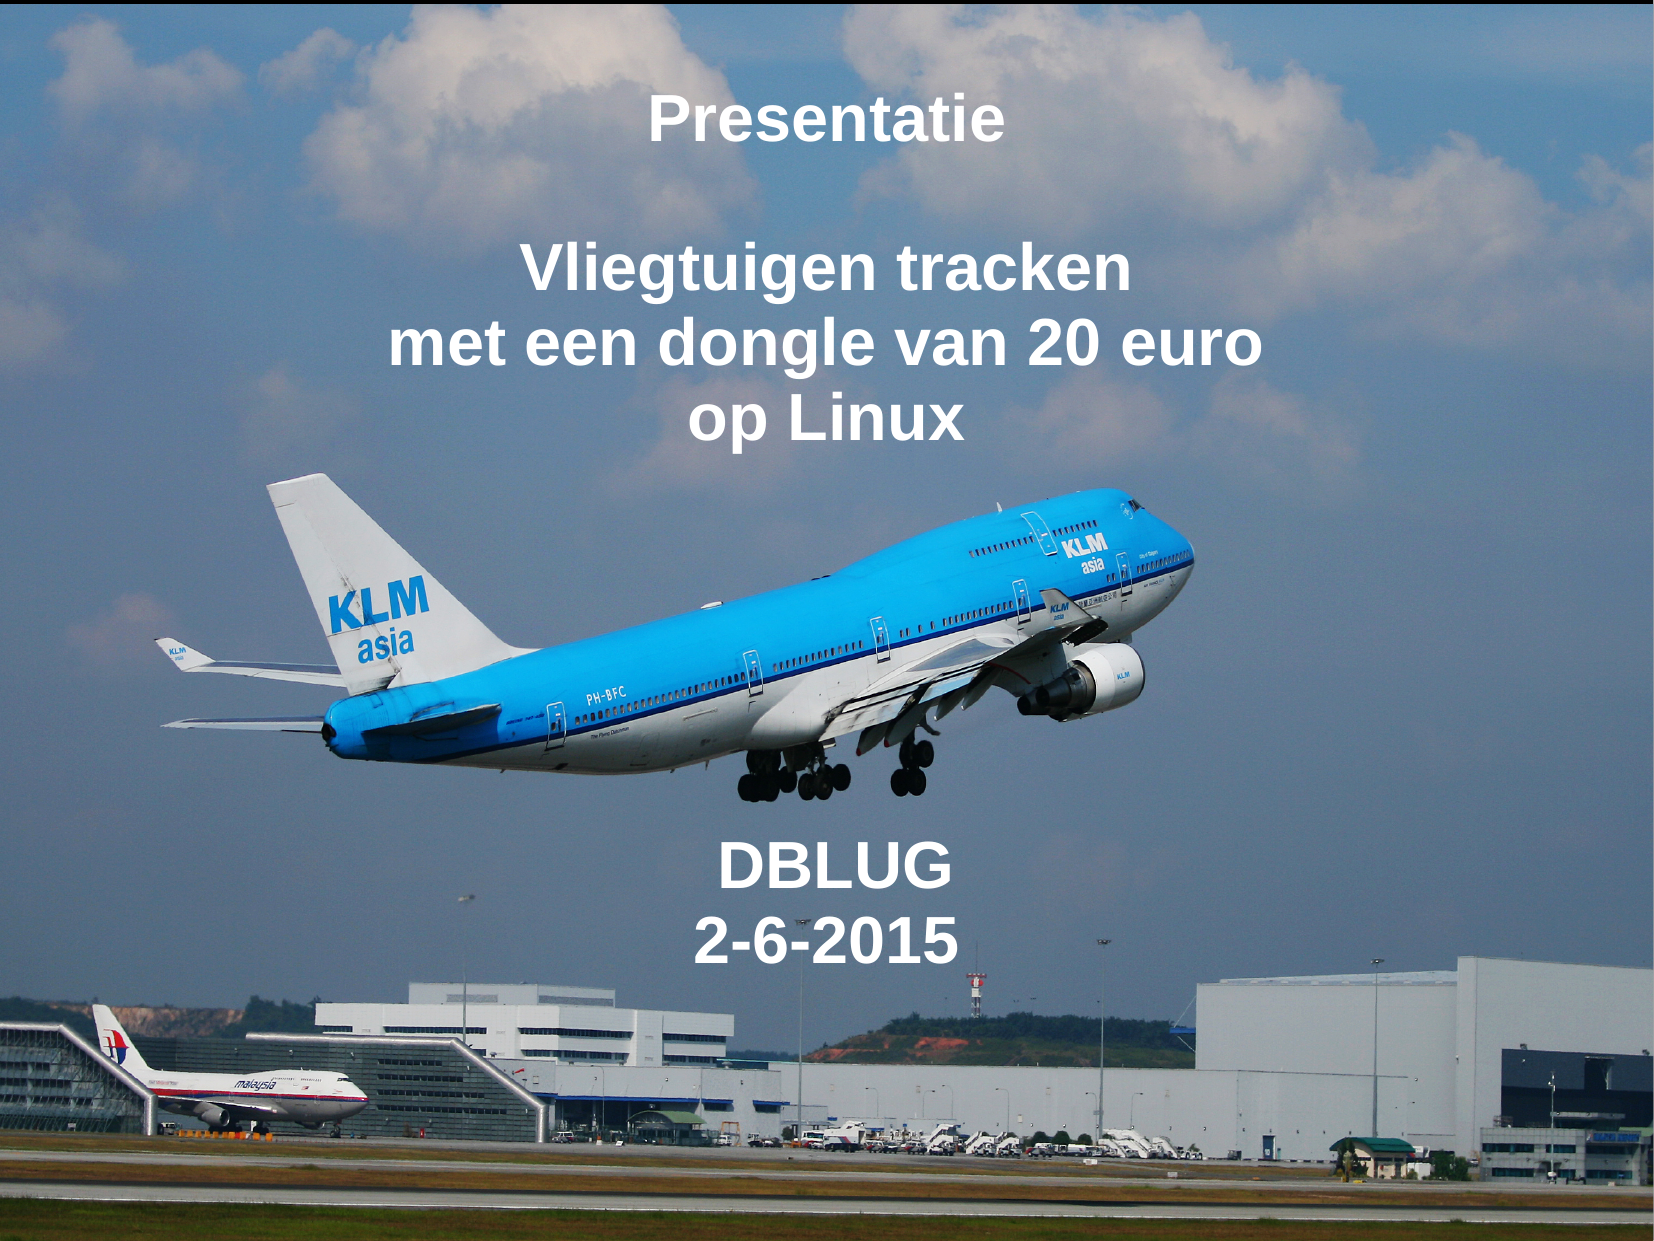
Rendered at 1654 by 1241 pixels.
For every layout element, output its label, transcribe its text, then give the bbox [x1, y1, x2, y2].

subtitle Presentatie Vliegtuigen tracken met een dongle van 20 euro op Linux DBLUG 2-6-2015 [82, 49, 1571, 1010]
picture [0, 4, 1654, 1241]
